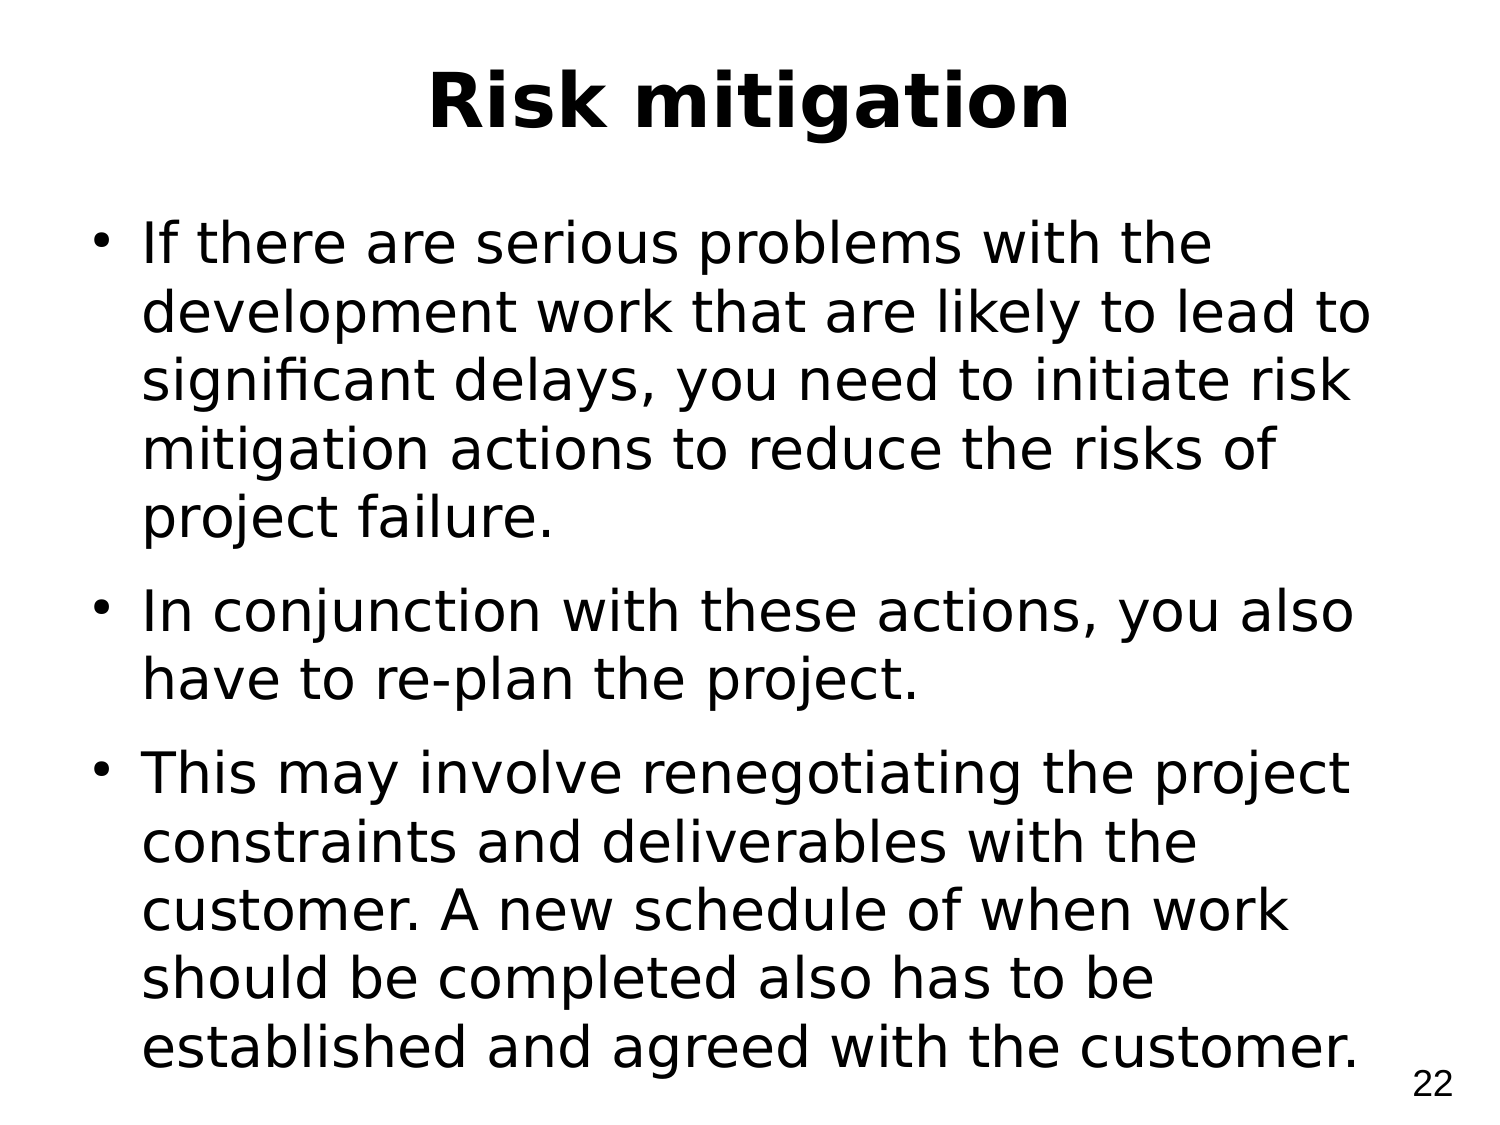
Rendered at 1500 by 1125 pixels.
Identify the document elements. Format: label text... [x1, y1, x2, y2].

list If there are serious problems with the development work that are likely to lead to significant delays, you need to initiate risk mitigation actions to reduce the risks of project failure. In conjunction with these actions, you also have to re-plan the project. This may involve renegotiating the project constraints and deliverables with the customer. A new schedule of when work should be completed also has to be established and agreed with the customer. [75, 206, 1425, 1093]
title Risk mitigation [75, 44, 1425, 177]
